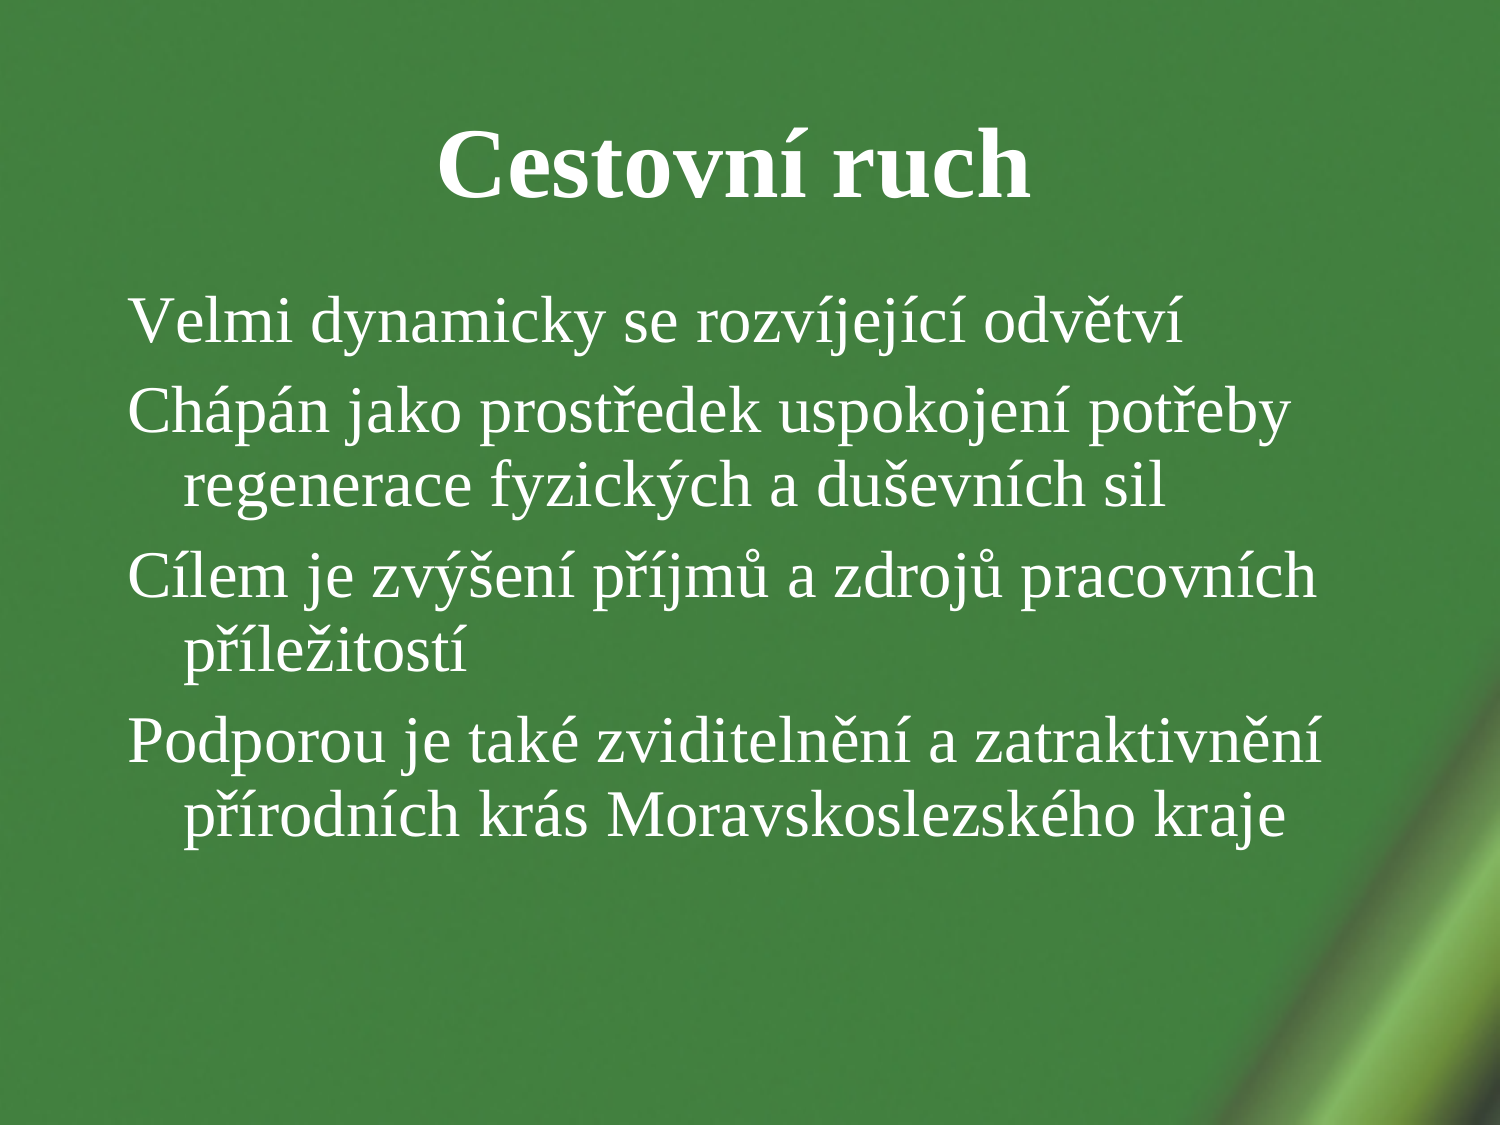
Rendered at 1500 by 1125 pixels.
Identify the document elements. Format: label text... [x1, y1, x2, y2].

title Cestovní ruch [237, 87, 1230, 241]
list Velmi dynamicky se rozvíjející odvětví Chápán jako prostředek uspokojení potřeby regenerace fyzických a duševních sil Cílem je zvýšení příjmů a zdrojů pracovních příležitostí Podporou je také zviditelnění a zatraktivnění přírodních krás Moravskoslezského kraje [112, 274, 1388, 988]
picture [0, 0, 1500, 1125]
